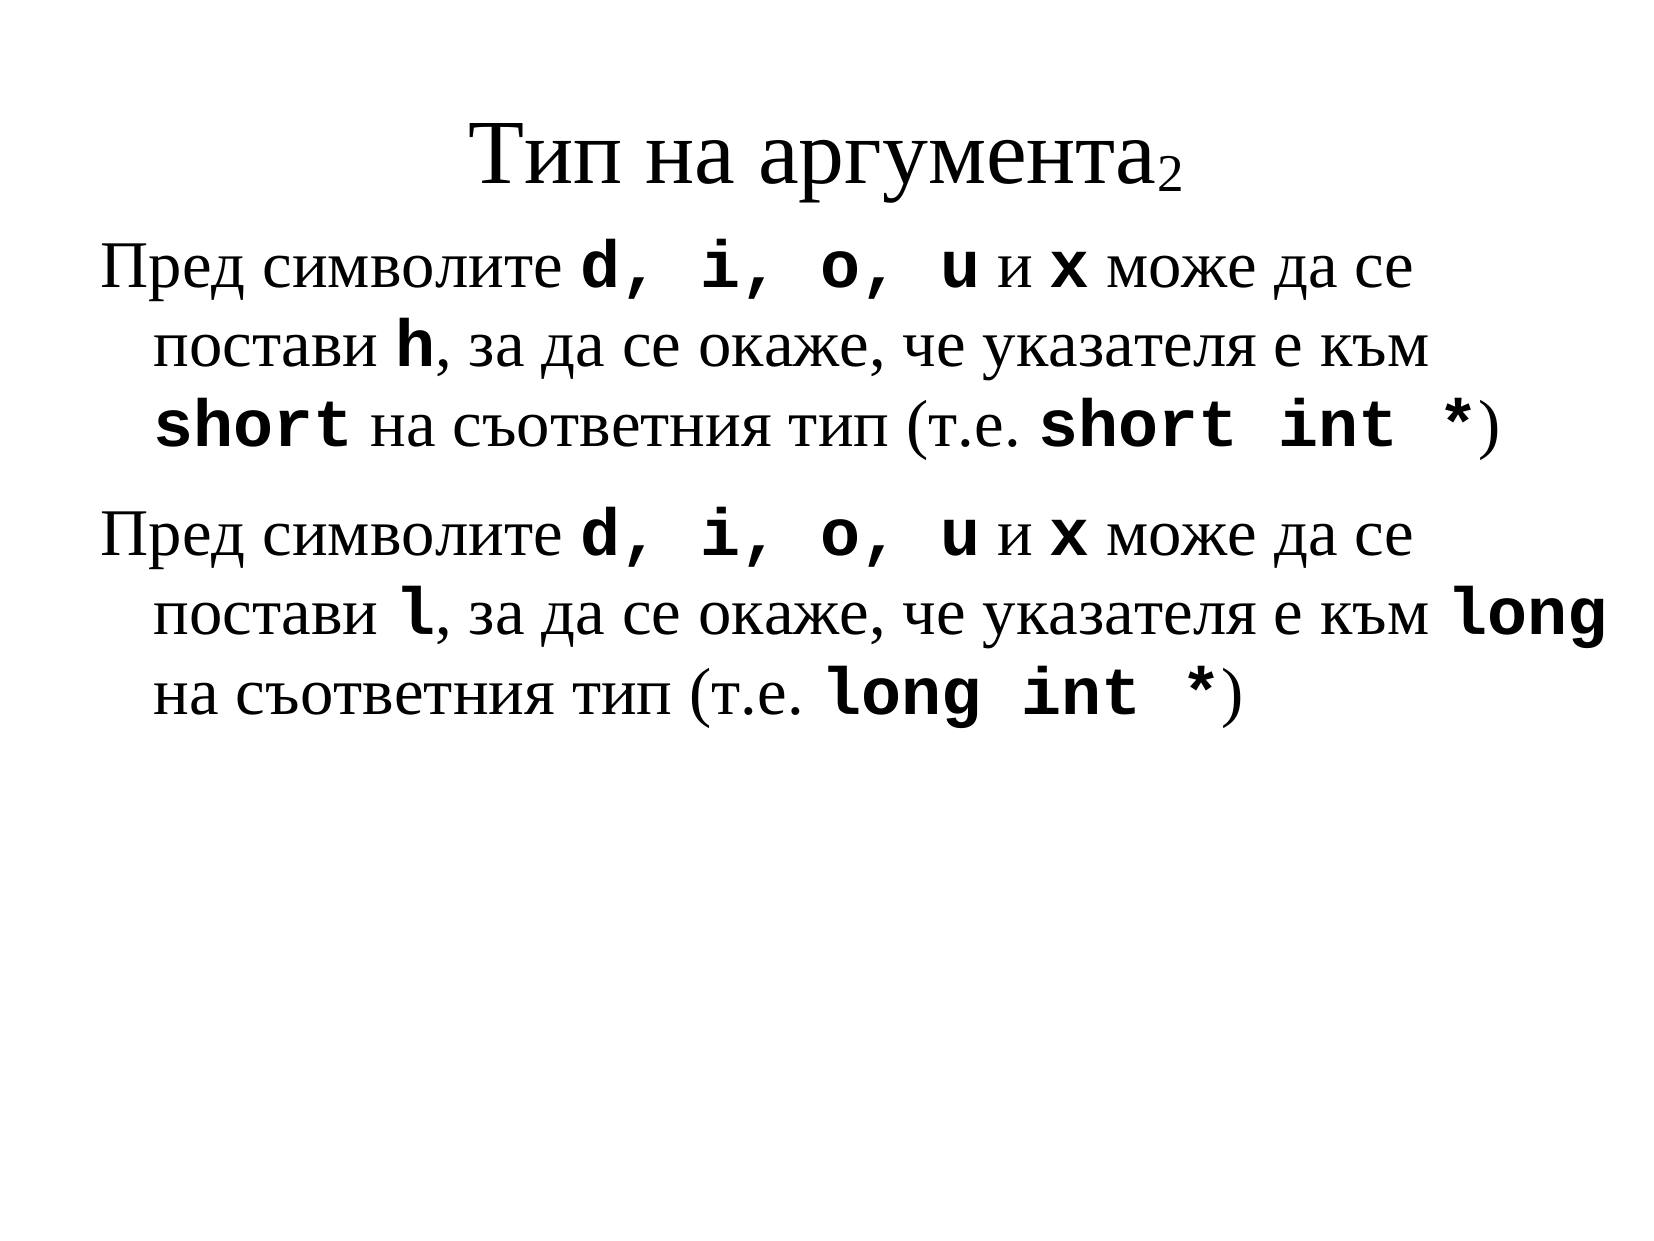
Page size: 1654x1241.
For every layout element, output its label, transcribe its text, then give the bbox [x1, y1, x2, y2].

list Пред символите d, i, o, u и x може да се постави h, за да се окаже, че указателя е към short на съответния тип (т.е. short int *) Пред символите d, i, o, u и x може да се постави l, за да се окаже, че указателя е към long на съответния тип (т.е. long int *) [82, 227, 1635, 1038]
title Тип на аргумента2 [82, 49, 1571, 227]
